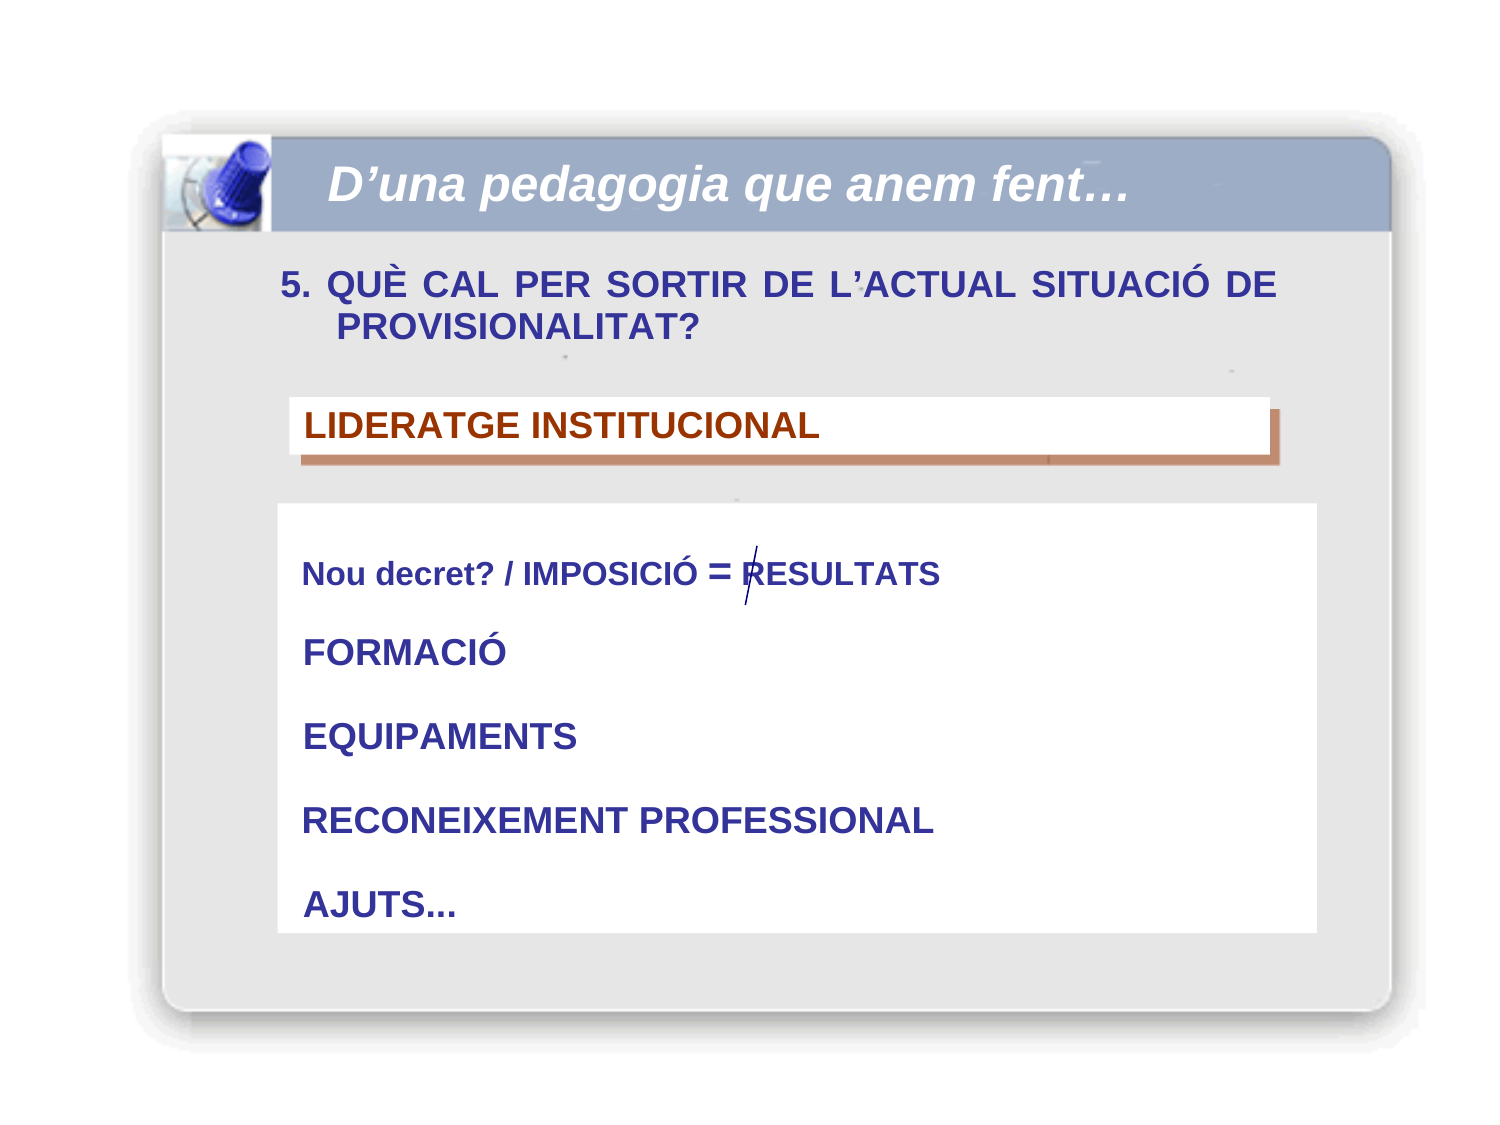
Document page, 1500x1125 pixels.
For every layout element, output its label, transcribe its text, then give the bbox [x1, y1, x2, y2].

text_box LIDERATGE INSTITUCIONAL [289, 397, 1270, 455]
text_box D’una pedagogia que anem fent… [312, 148, 1365, 221]
picture [112, 101, 1453, 1056]
text_box 5. QUÈ CAL PER SORTIR DE L’ACTUAL SITUACIÓ DE PROVISIONALITAT? [265, 255, 1294, 355]
text_box Nou decret? / IMPOSICIÓ = RESULTATS FORMACIÓ EQUIPAMENTS RECONEIXEMENT PROFESSIONAL AJUTS... [277, 503, 1317, 934]
